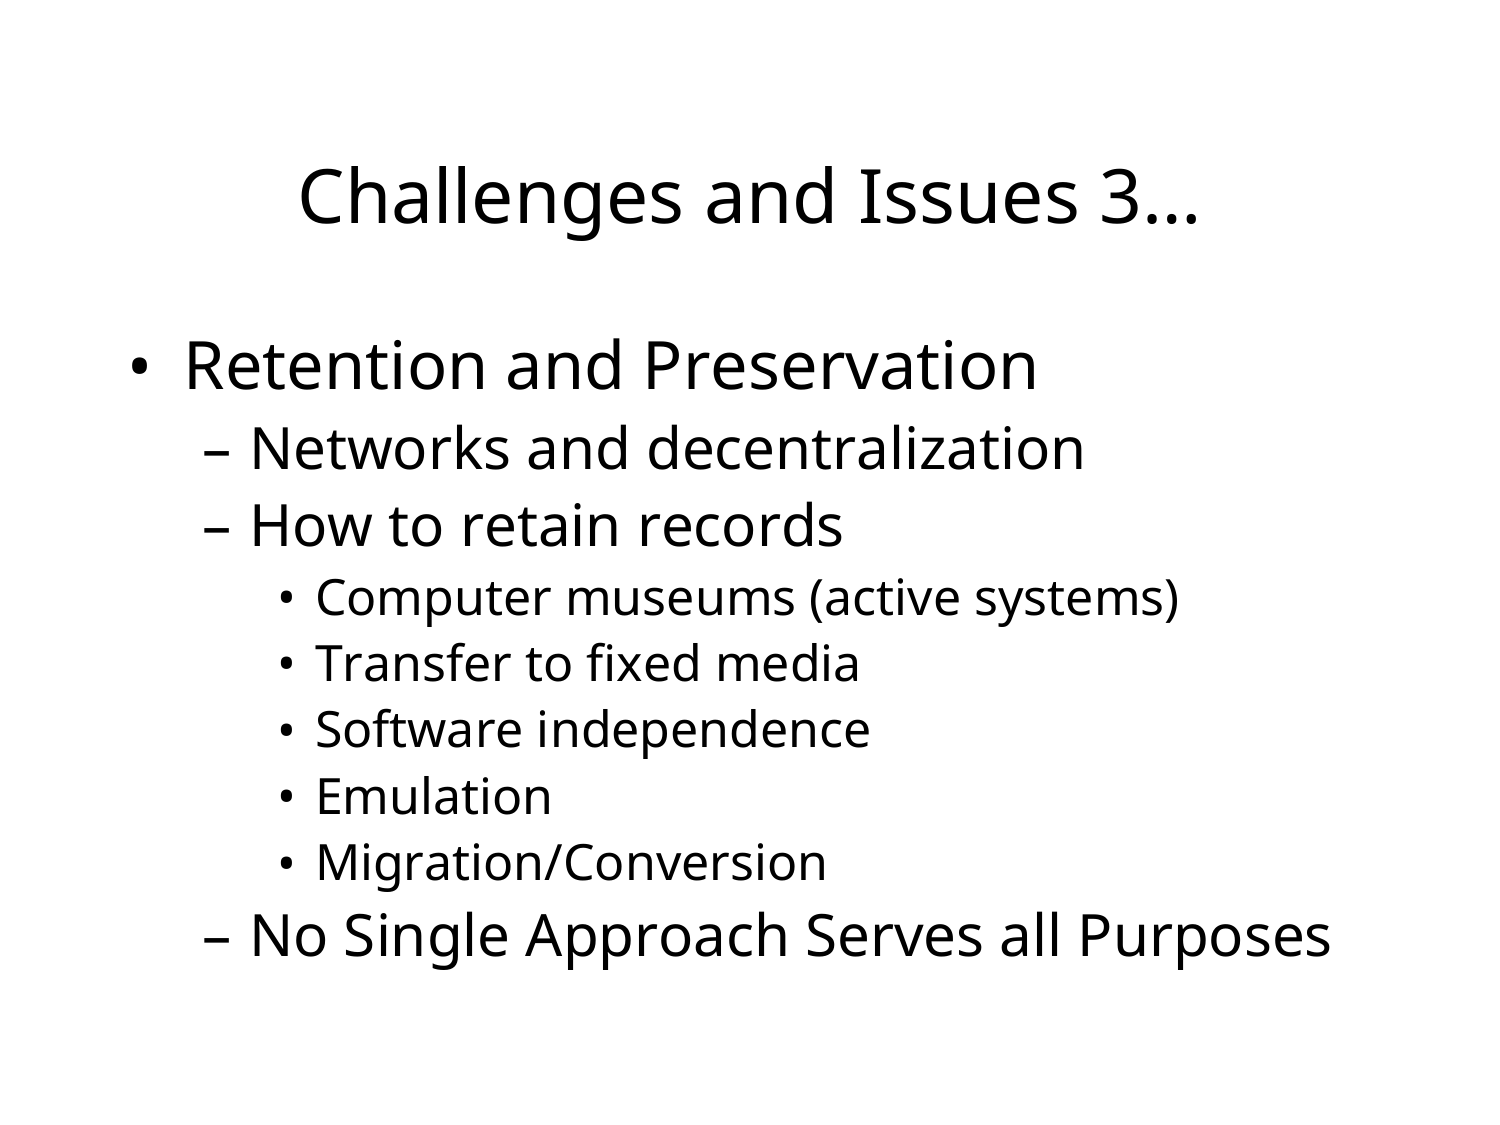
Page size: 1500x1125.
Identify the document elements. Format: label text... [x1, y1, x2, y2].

title Challenges and Issues 3… [112, 99, 1388, 288]
list Retention and Preservation Networks and decentralization How to retain records Computer museums (active systems) Transfer to fixed media Software independence Emulation Migration/Conversion No Single Approach Serves all Purposes [112, 324, 1388, 1001]
